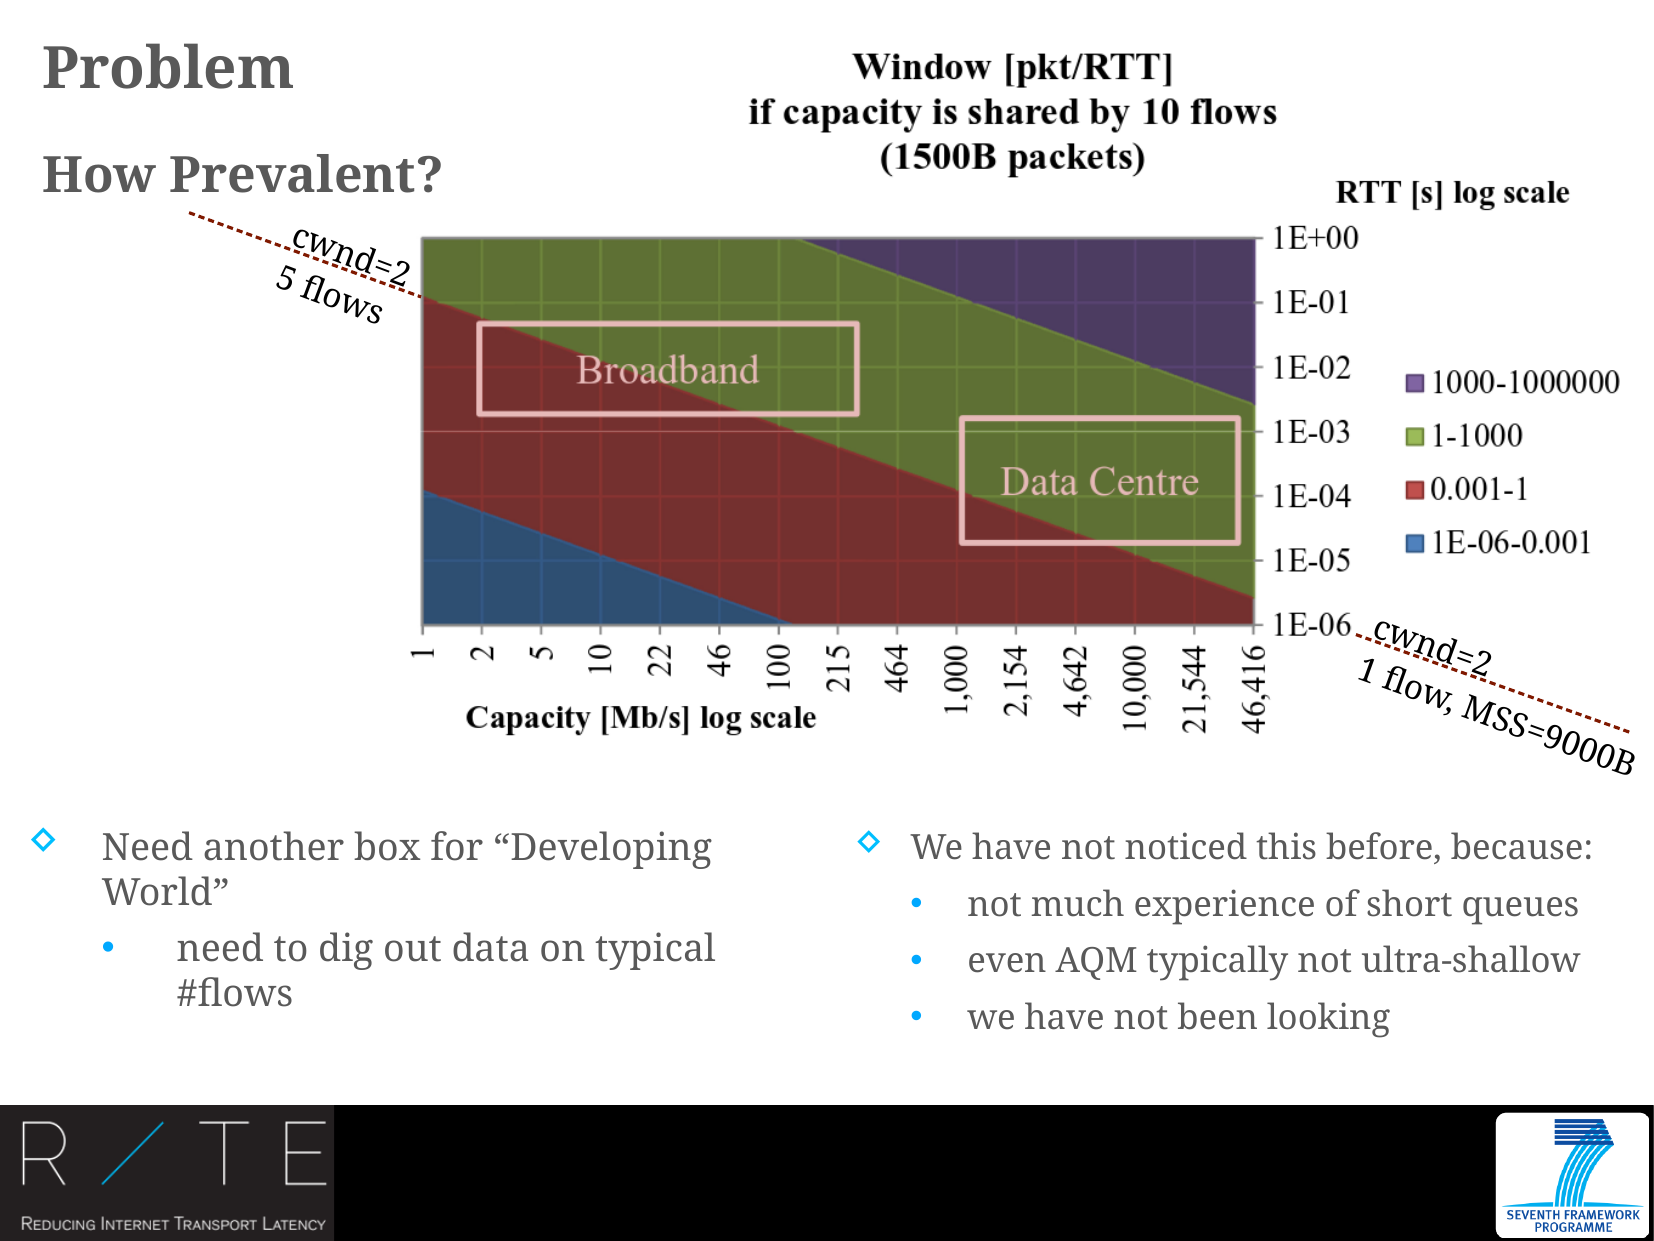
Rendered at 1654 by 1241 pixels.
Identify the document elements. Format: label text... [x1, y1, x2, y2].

text_box cwnd=2 1 flow, MSS=9000B [1340, 590, 1654, 787]
list Need another box for “Developing World” need to dig out data on typical #flows [11, 815, 815, 1093]
list How Prevalent? [27, 135, 1626, 219]
title Problem [27, 11, 1626, 108]
picture [378, 21, 1649, 745]
list We have not noticed this before, because: not much experience of short queues even AQM typically not ultra-shallow we have not been looking [838, 815, 1619, 1093]
text_box cwnd=2 5 flows [258, 199, 430, 336]
